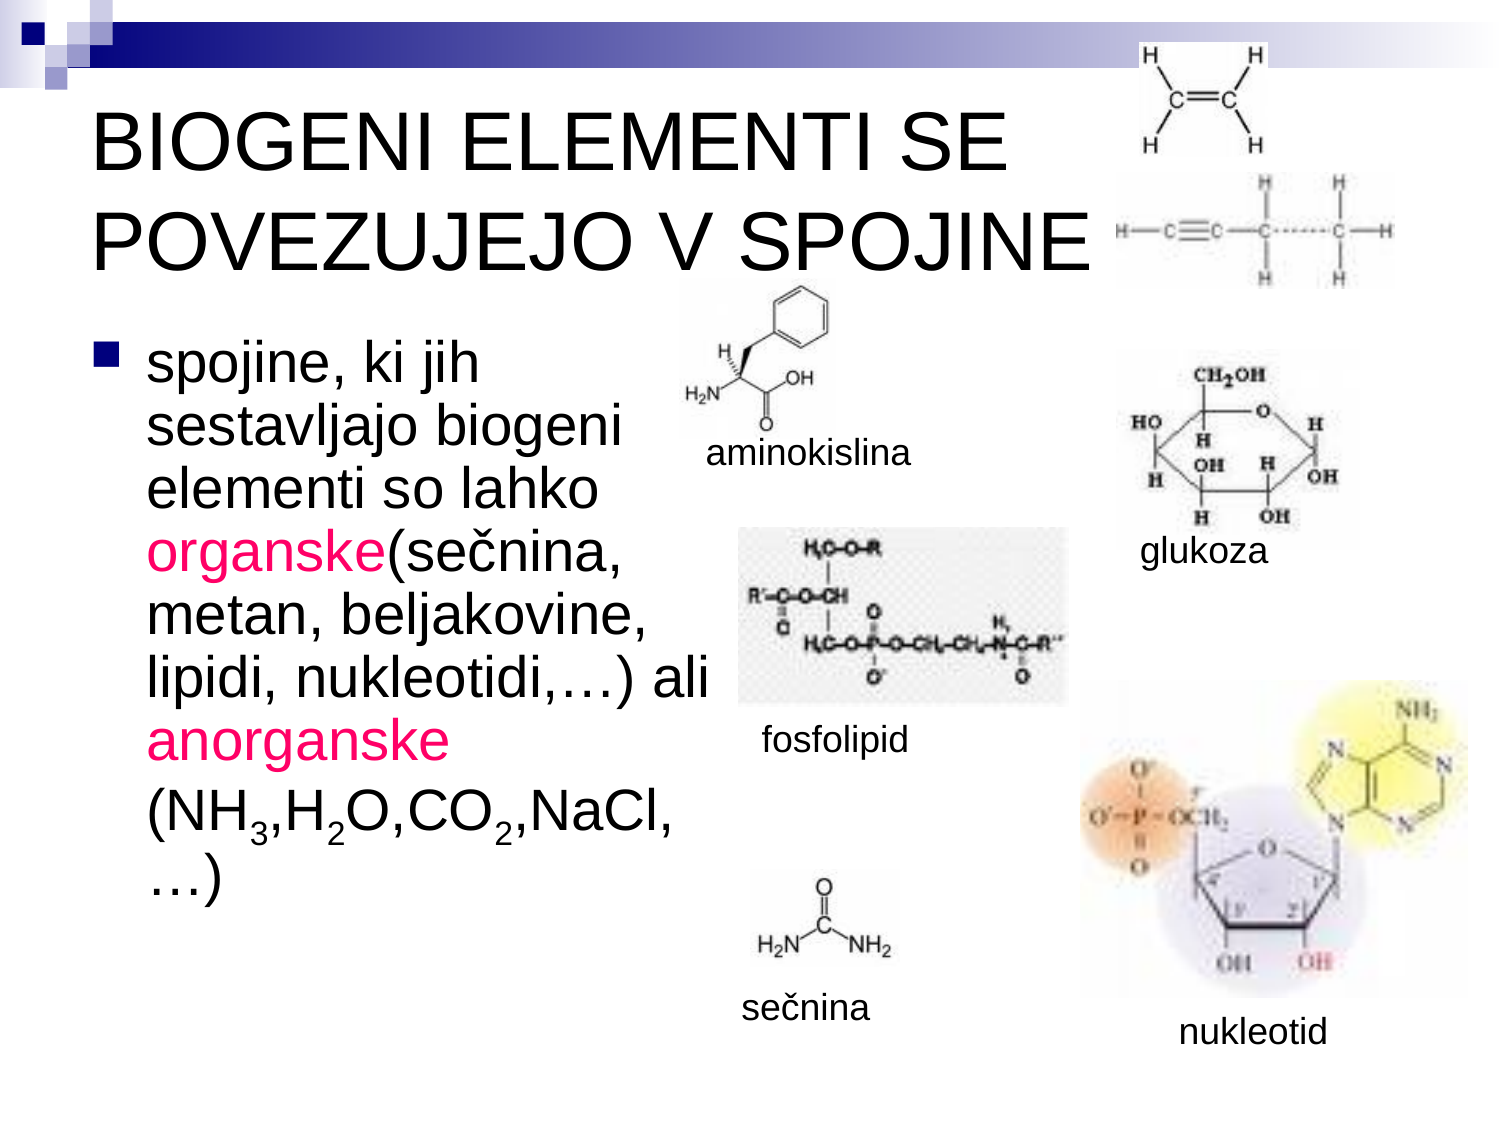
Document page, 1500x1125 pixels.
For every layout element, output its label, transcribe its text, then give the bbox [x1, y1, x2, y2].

picture [1080, 680, 1468, 998]
picture [1116, 349, 1360, 550]
picture [1116, 172, 1395, 289]
picture [1139, 42, 1268, 157]
list spojine, ki jih sestavljajo biogeni elementi so lahko organske(sečnina, metan, beljakovine, lipidi, nukleotidi,…) ali anorganske (NH3,H2O,CO2,NaCl,…) [75, 324, 738, 963]
title BIOGENI ELEMENTI SE POVEZUJEJO V SPOJINE [75, 75, 1425, 300]
text_box nukleotid [1163, 999, 1344, 1060]
picture [750, 869, 900, 967]
text_box sečnina [726, 976, 886, 1036]
text_box fosfolipid [746, 707, 925, 768]
picture [679, 278, 836, 439]
picture [738, 527, 1069, 707]
text_box aminokislina [690, 420, 951, 481]
text_box glukoza [1125, 518, 1284, 579]
